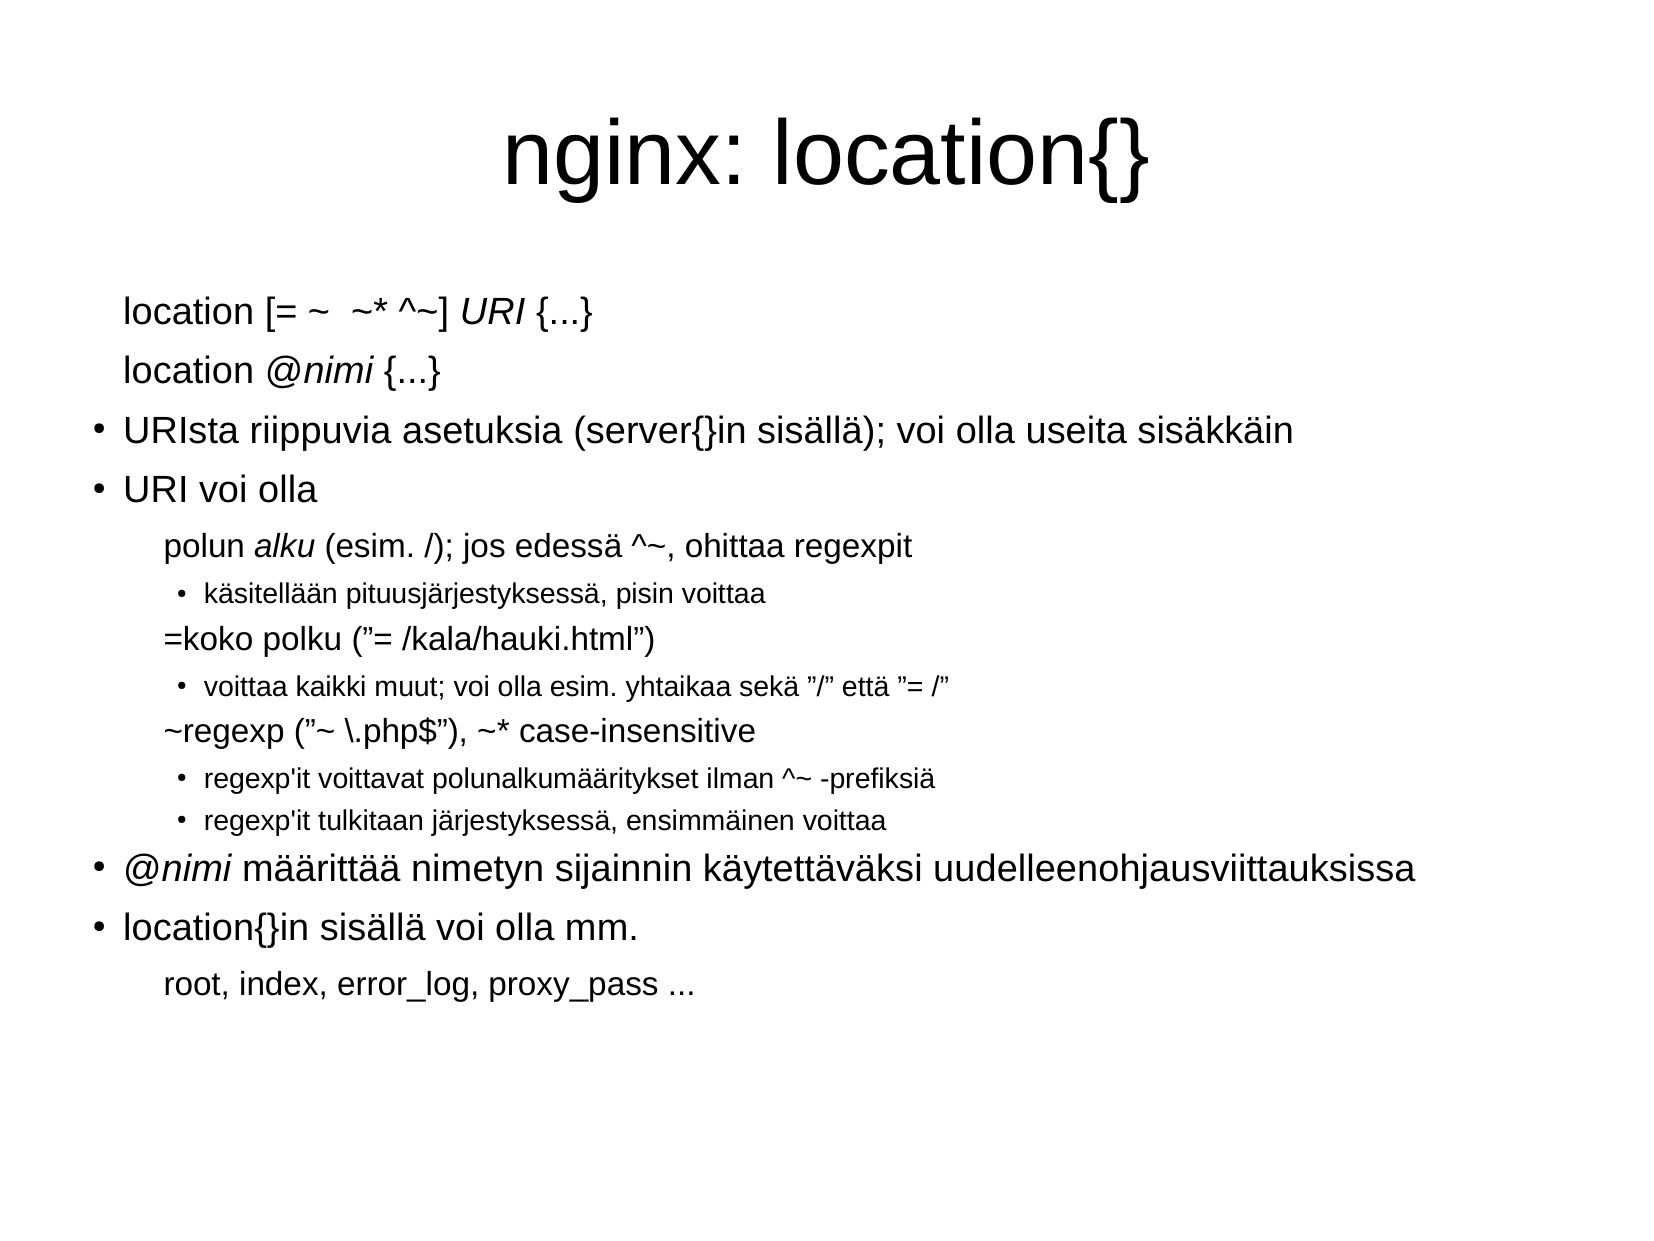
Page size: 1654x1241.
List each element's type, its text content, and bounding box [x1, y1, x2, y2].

list location [= ~ ~* ^~] URI {...} location @nimi {...} URIsta riippuvia asetuksia (server{}in sisällä); voi olla useita sisäkkäin URI voi olla polun alku (esim. /); jos edessä ^~, ohittaa regexpit käsitellään pituusjärjestyksessä, pisin voittaa =koko polku (”= /kala/hauki.html”) voittaa kaikki muut; voi olla esim. yhtaikaa sekä ”/” että ”= /” ~regexp (”~ \.php$”), ~* case-insensitive regexp'it voittavat polunalkumääritykset ilman ^~ -prefiksiä regexp'it tulkitaan järjestyksessä, ensimmäinen voittaa @nimi määrittää nimetyn sijainnin käytettäväksi uudelleenohjausviittauksissa location{}in sisällä voi olla mm. root, index, error_log, proxy_pass ... [82, 290, 1571, 1010]
title nginx: location{} [82, 49, 1571, 257]
